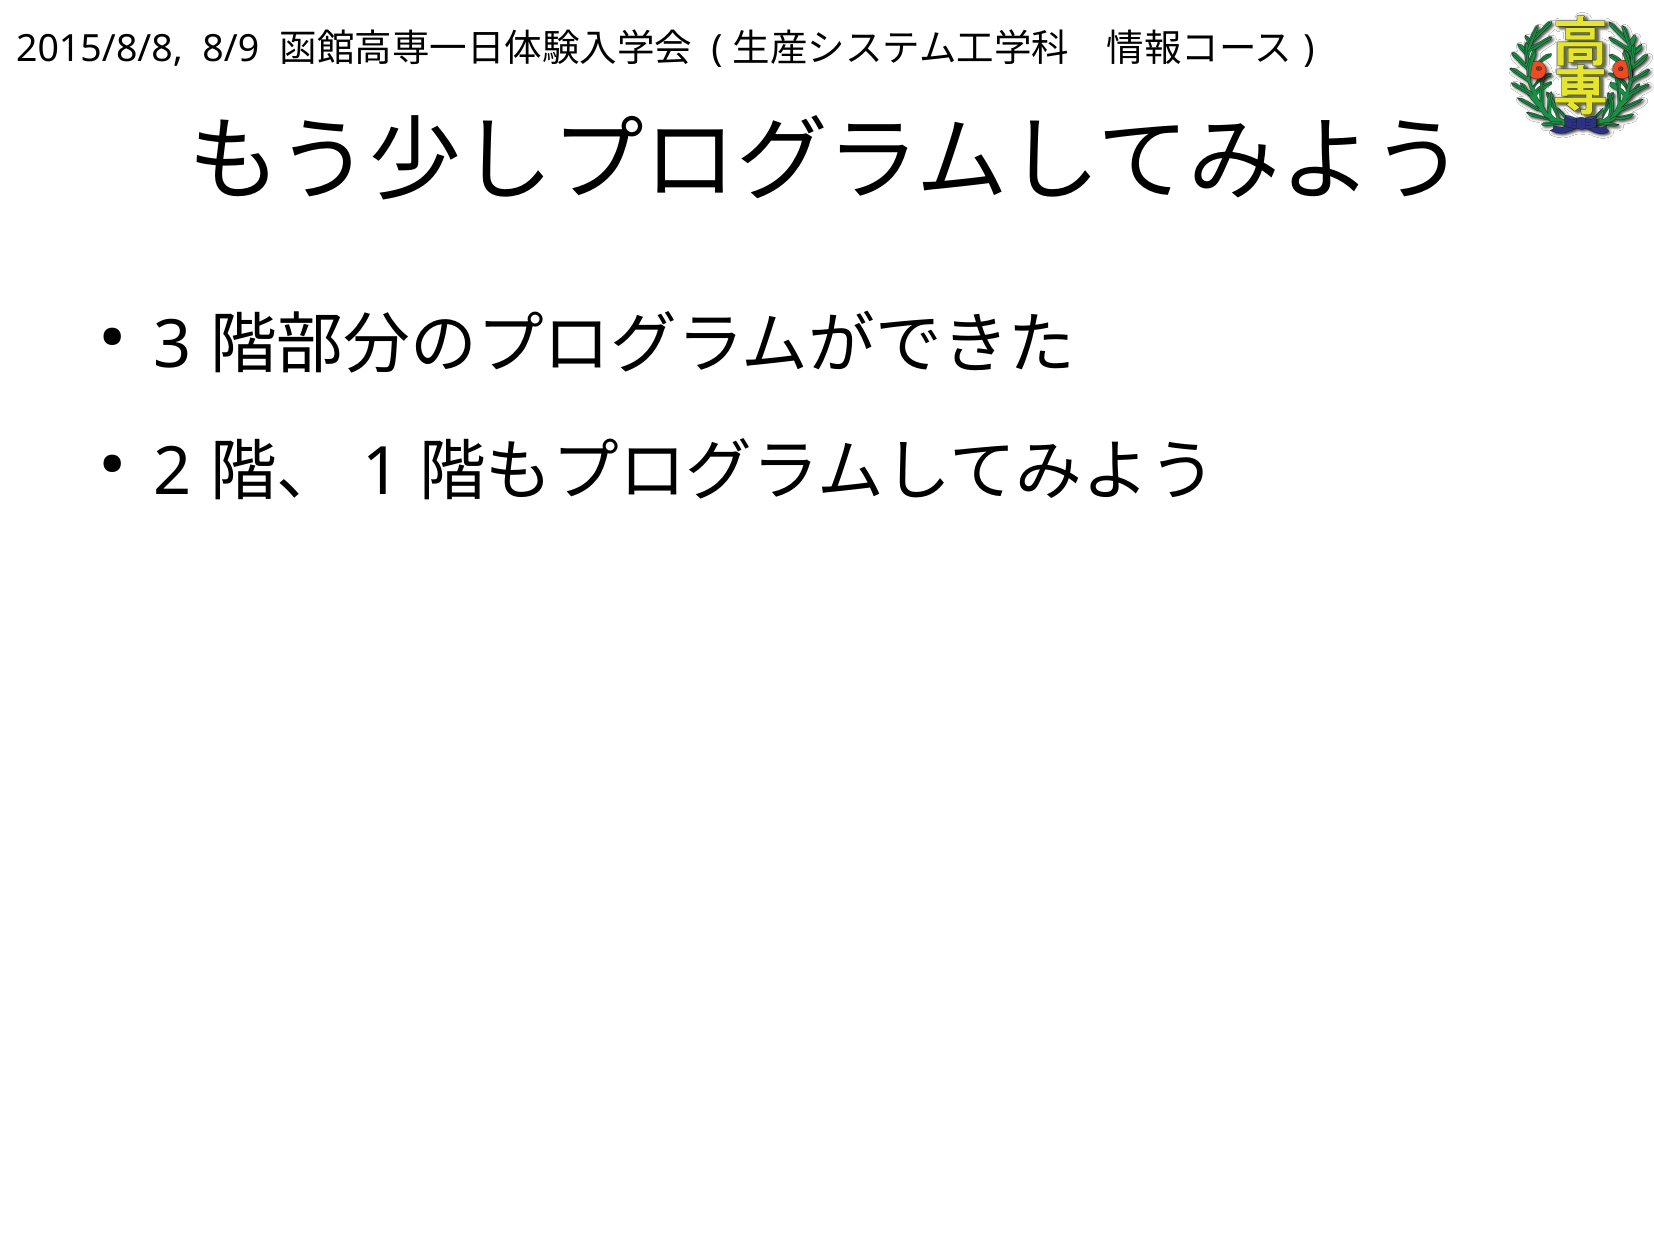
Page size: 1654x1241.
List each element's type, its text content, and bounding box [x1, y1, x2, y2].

title もう少しプログラムしてみよう [82, 49, 1571, 257]
picture [1506, 0, 1654, 157]
list 3階部分のプログラムができた 2階、1階もプログラムしてみよう [82, 290, 1571, 1010]
